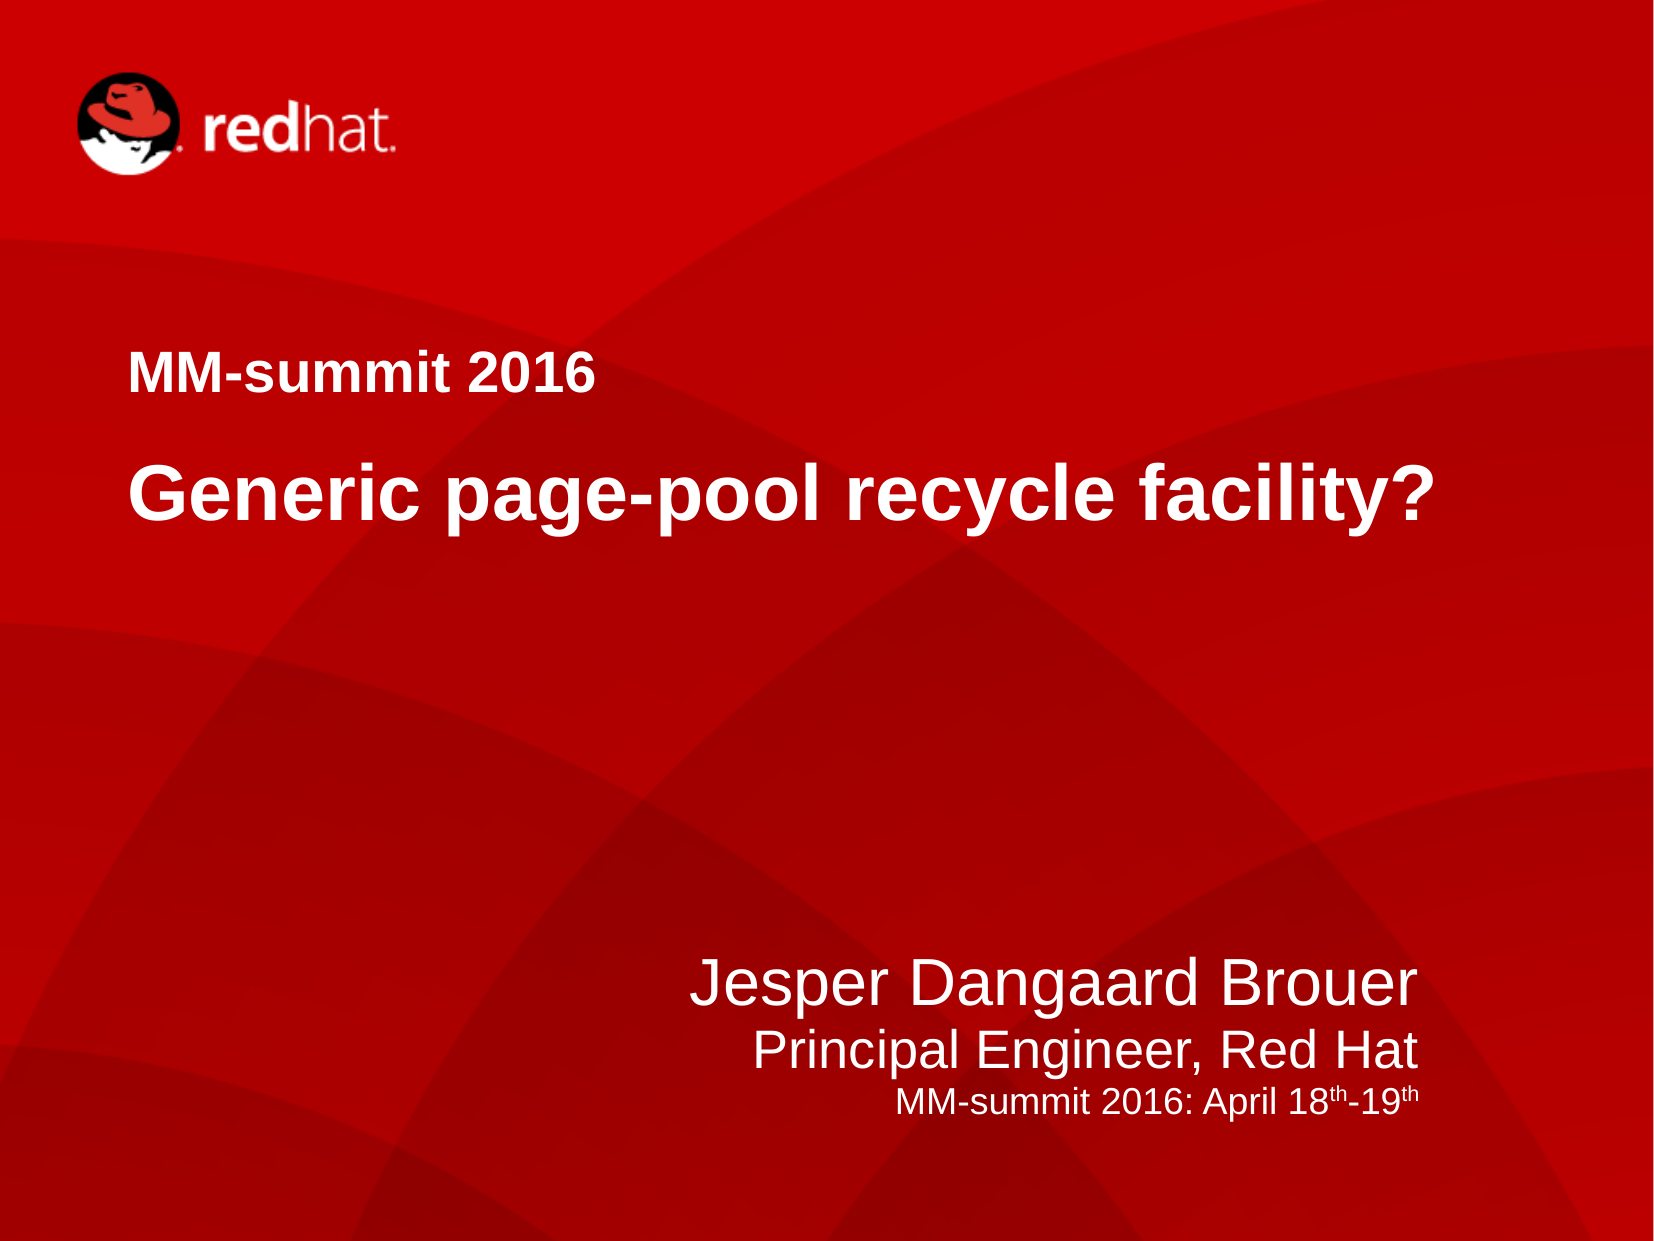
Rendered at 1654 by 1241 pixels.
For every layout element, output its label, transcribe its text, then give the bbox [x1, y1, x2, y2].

picture [0, 0, 1654, 1241]
text_box Jesper Dangaard Brouer Principal Engineer, Red Hat MM-summit 2016: April 18th-19th [675, 900, 1576, 1217]
text_box MM-summit 2016 Generic page-pool recycle facility? [112, 300, 1538, 1107]
